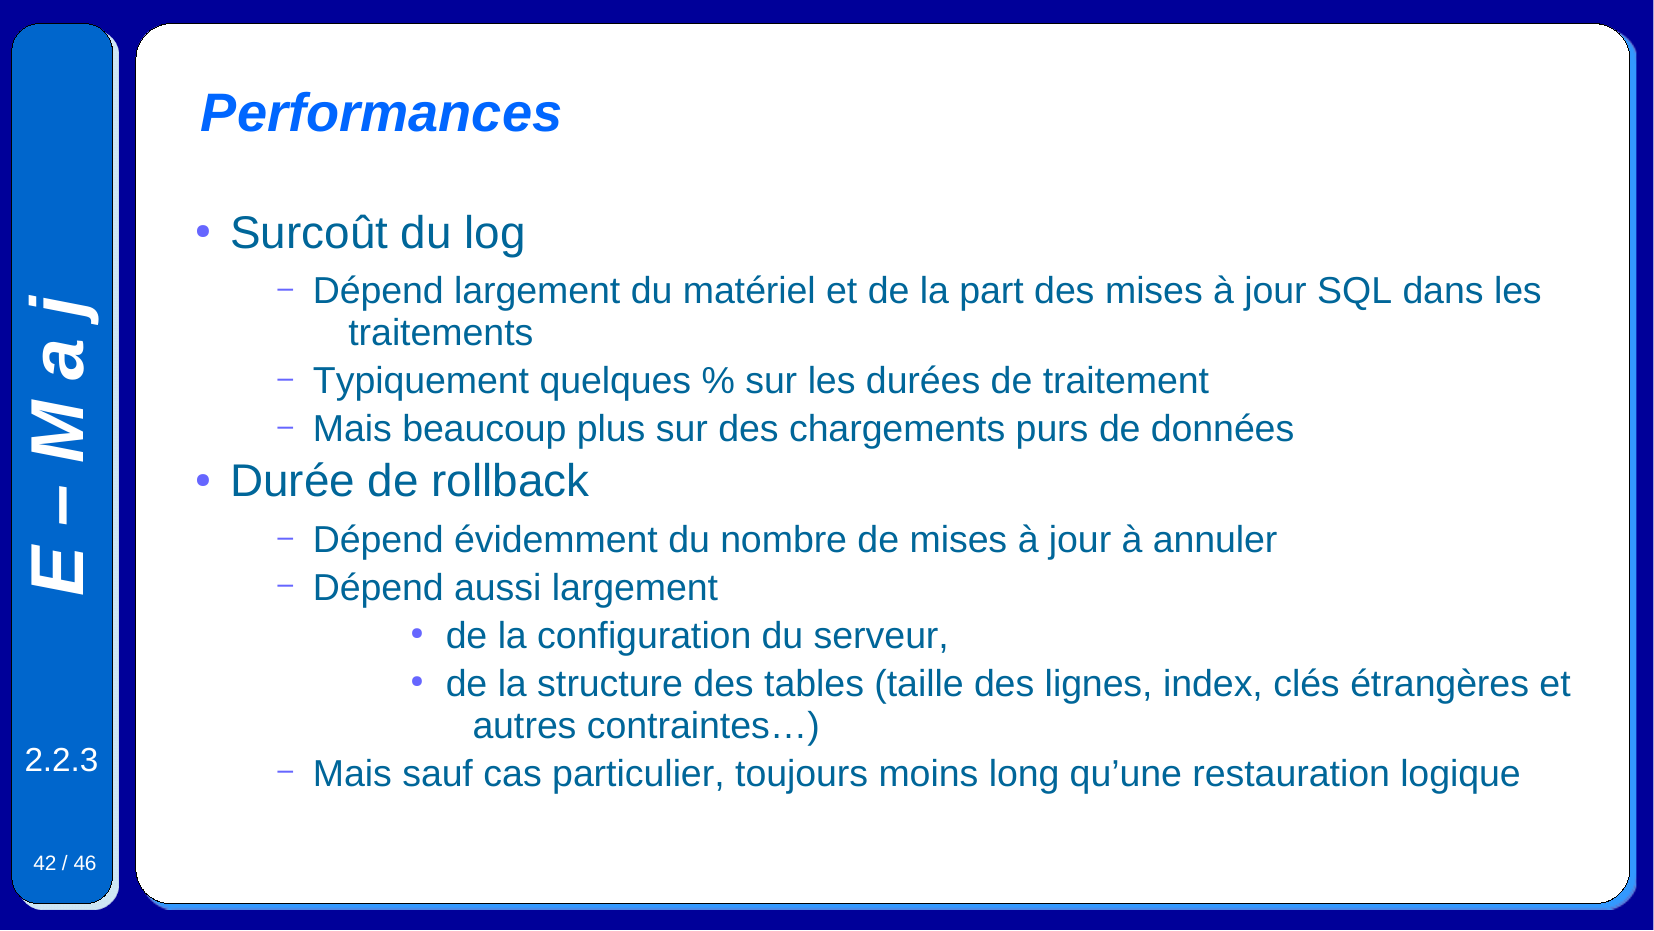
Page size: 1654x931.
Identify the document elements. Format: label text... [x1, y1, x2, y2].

title Performances [200, 34, 1575, 191]
list Surcoût du log Dépend largement du matériel et de la part des mises à jour SQL dans les traitements Typiquement quelques % sur les durées de traitement Mais beaucoup plus sur des chargements purs de données Durée de rollback Dépend évidemment du nombre de mises à jour à annuler Dépend aussi largement de la configuration du serveur, de la structure des tables (taille des lignes, index, clés étrangères et autres contraintes…) Mais sauf cas particulier, toujours moins long qu’une restauration logique [177, 206, 1587, 827]
